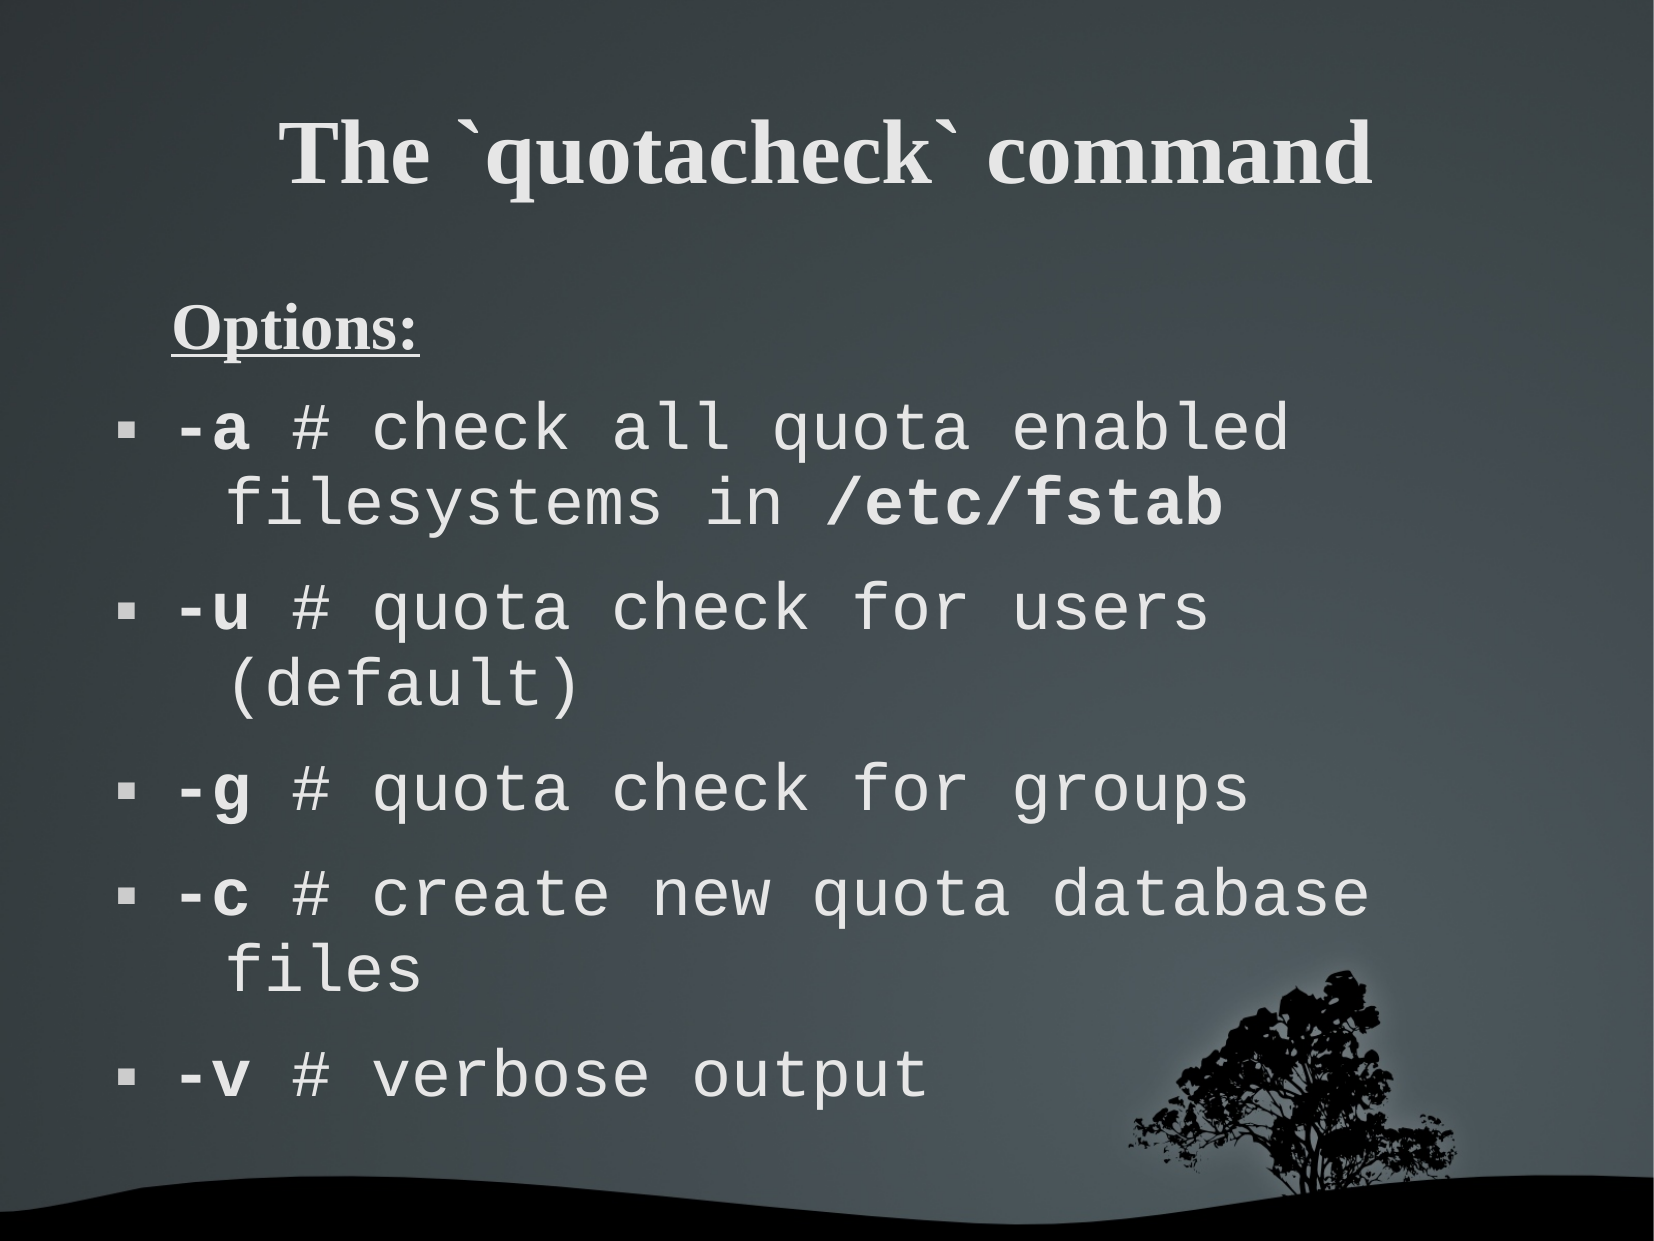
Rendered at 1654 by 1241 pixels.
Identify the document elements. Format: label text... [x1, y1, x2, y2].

list Options: -a # check all quota enabled filesystems in /etc/fstab -u # quota check for users (default) -g # quota check for groups -c # create new quota database files -v # verbose output [82, 290, 1571, 1217]
picture [0, 0, 1654, 1241]
title The `quotacheck` command [82, 49, 1571, 257]
